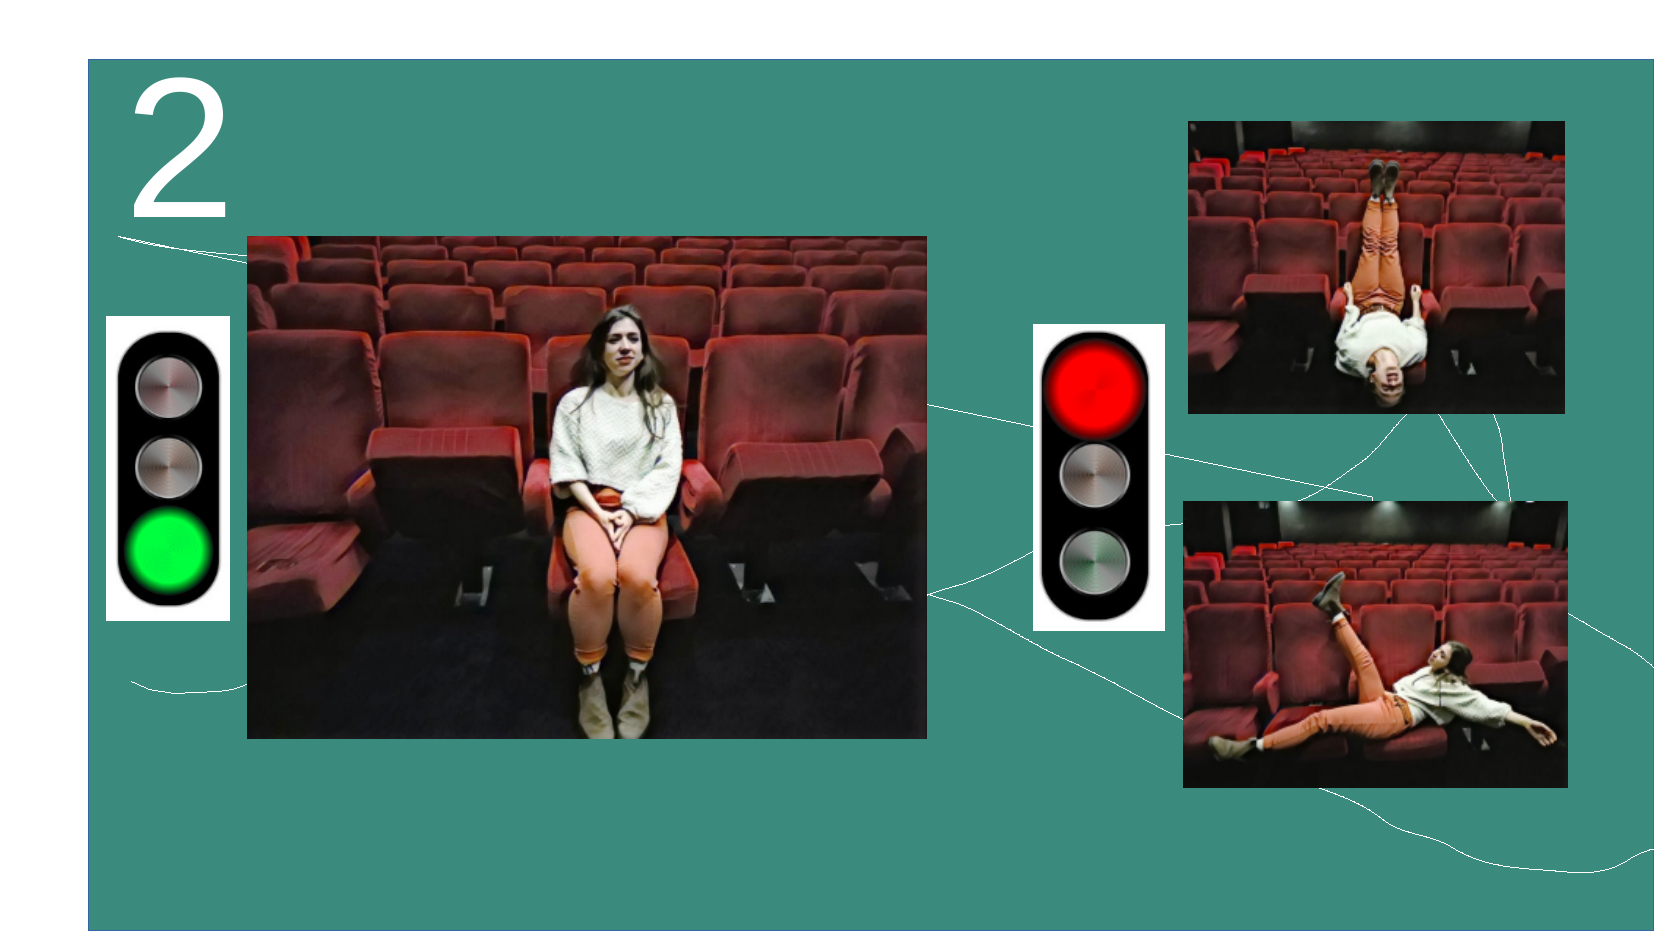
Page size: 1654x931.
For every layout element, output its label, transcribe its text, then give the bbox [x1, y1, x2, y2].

picture [1188, 121, 1565, 414]
picture [1033, 324, 1165, 631]
picture [1183, 501, 1568, 788]
text_box 2 [109, 29, 376, 268]
text_box [88, 59, 1654, 931]
picture [106, 316, 230, 621]
picture [247, 236, 927, 739]
